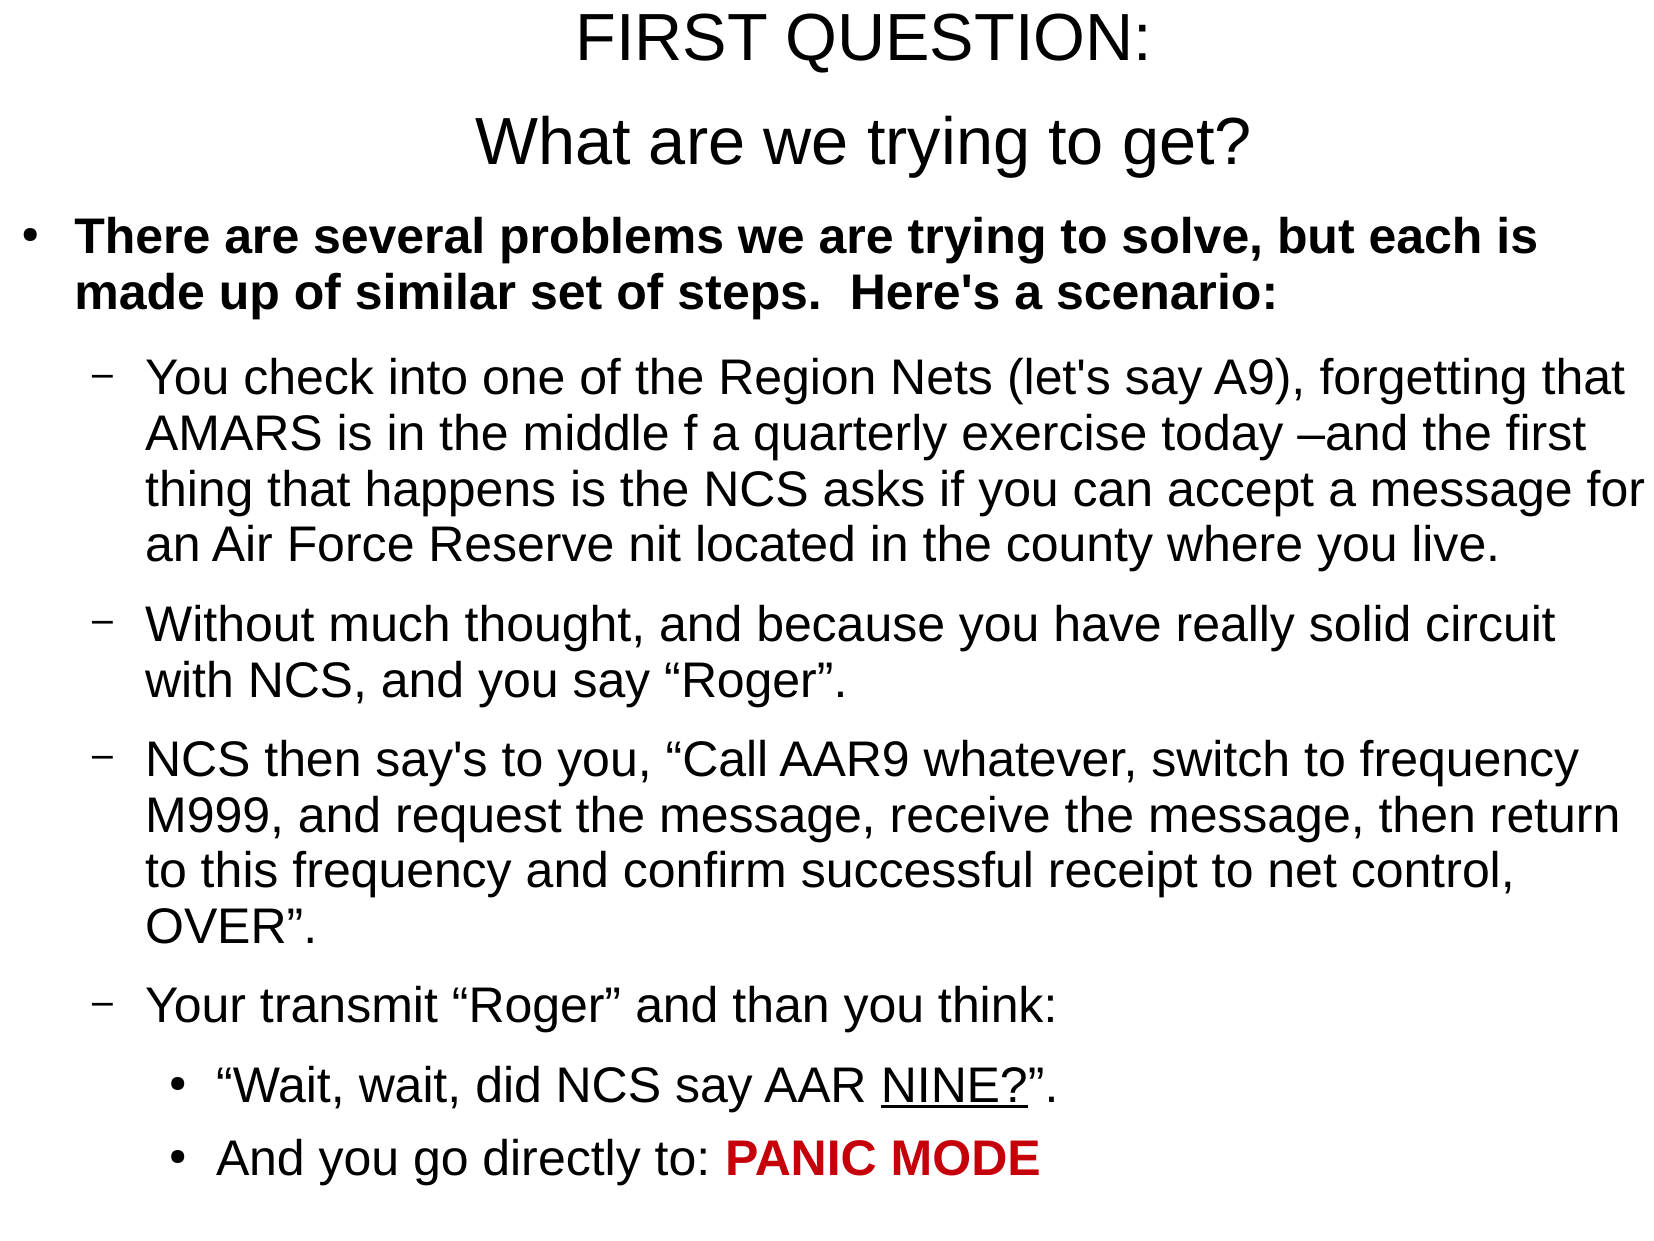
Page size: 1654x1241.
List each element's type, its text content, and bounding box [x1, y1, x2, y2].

list FIRST QUESTION: What are we trying to get? There are several problems we are trying to solve, but each is made up of similar set of steps. Here's a scenario: You check into one of the Region Nets (let's say A9), forgetting that AMARS is in the middle f a quarterly exercise today –and the first thing that happens is the NCS asks if you can accept a message for an Air Force Reserve nit located in the county where you live. Without much thought, and because you have really solid circuit with NCS, and you say “Roger”. NCS then say's to you, “Call AAR9 whatever, switch to frequency M999, and request the message, receive the message, then return to this frequency and confirm successful receipt to net control, OVER”. Your transmit “Roger” and than you think: “Wait, wait, did NCS say AAR NINE?”. And you go directly to: PANIC MODE [3, 0, 1654, 1226]
